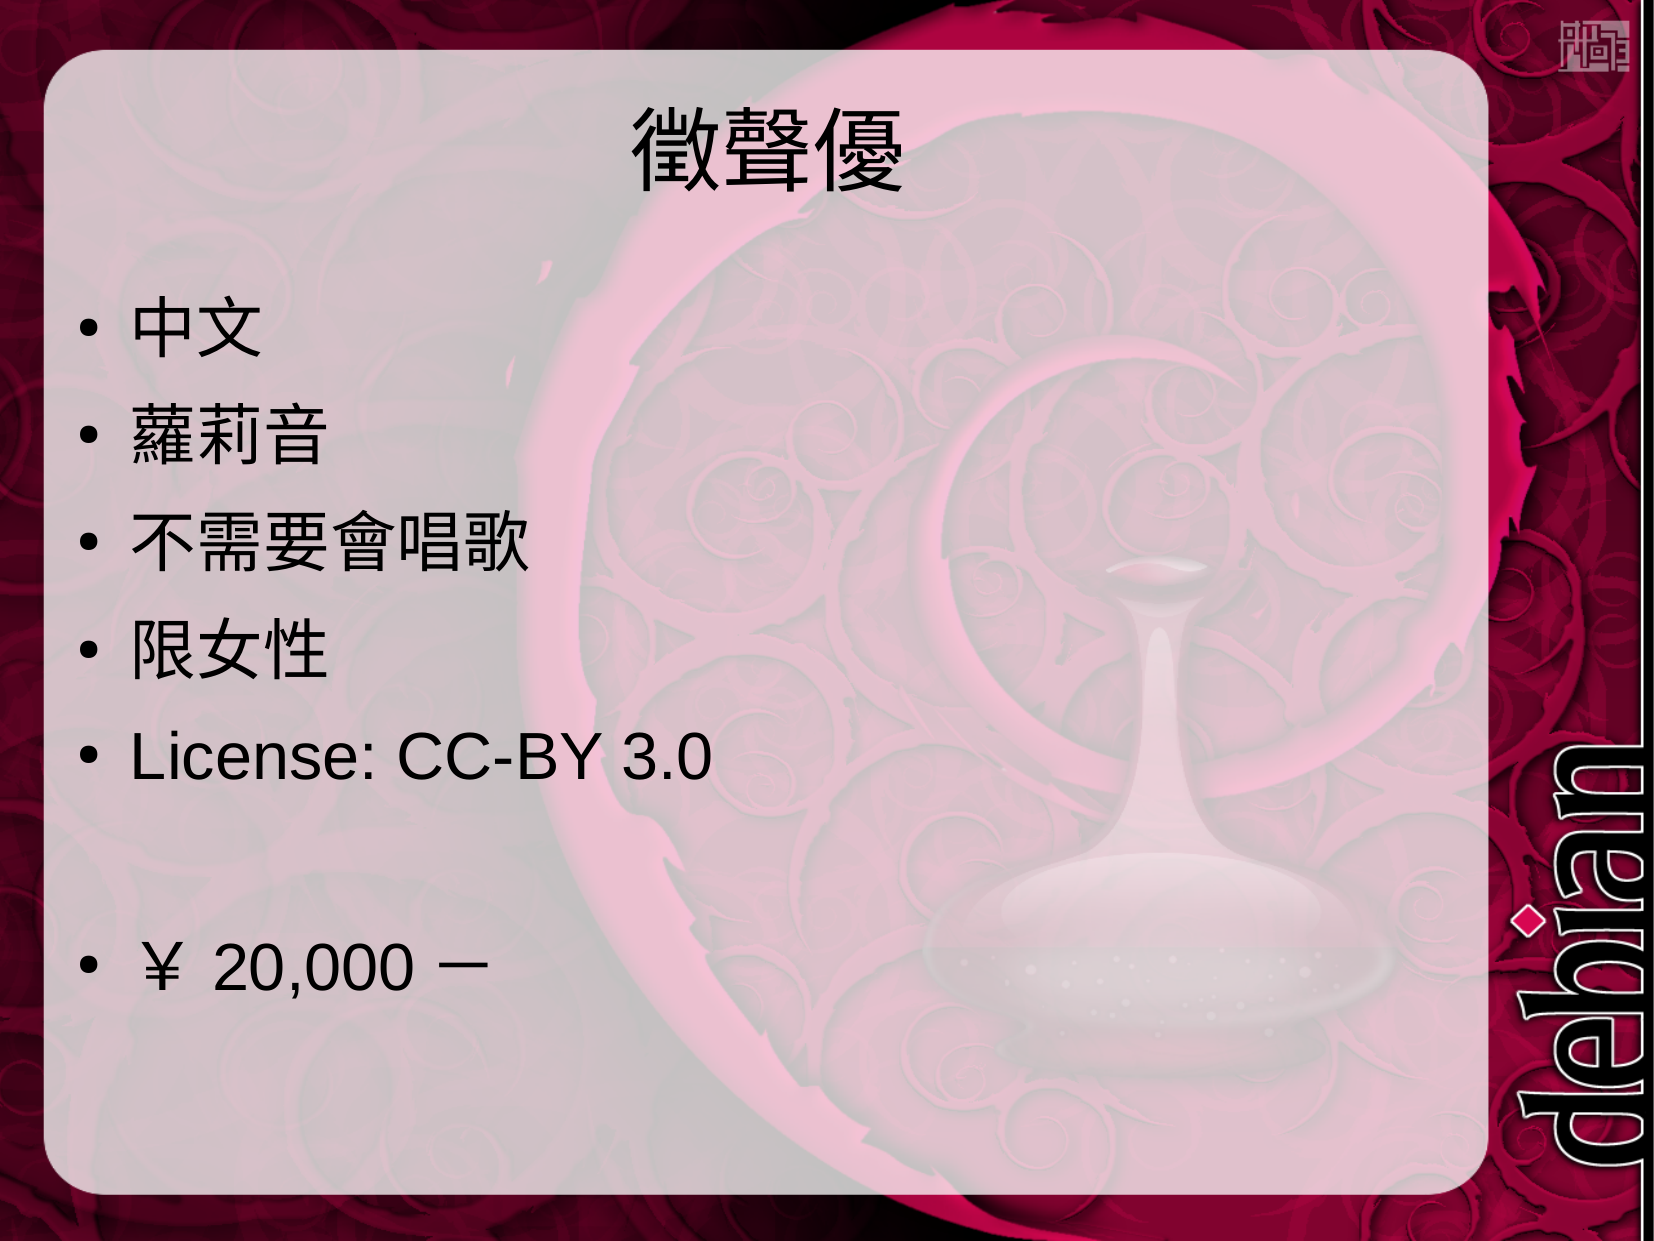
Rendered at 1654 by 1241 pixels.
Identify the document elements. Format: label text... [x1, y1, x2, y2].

title 徵聲優 [59, 49, 1477, 257]
picture [0, 0, 1654, 1241]
list 中文 蘿莉音 不需要會唱歌 限女性 License: CC-BY 3.0 ￥20,000－ [59, 290, 1477, 1109]
